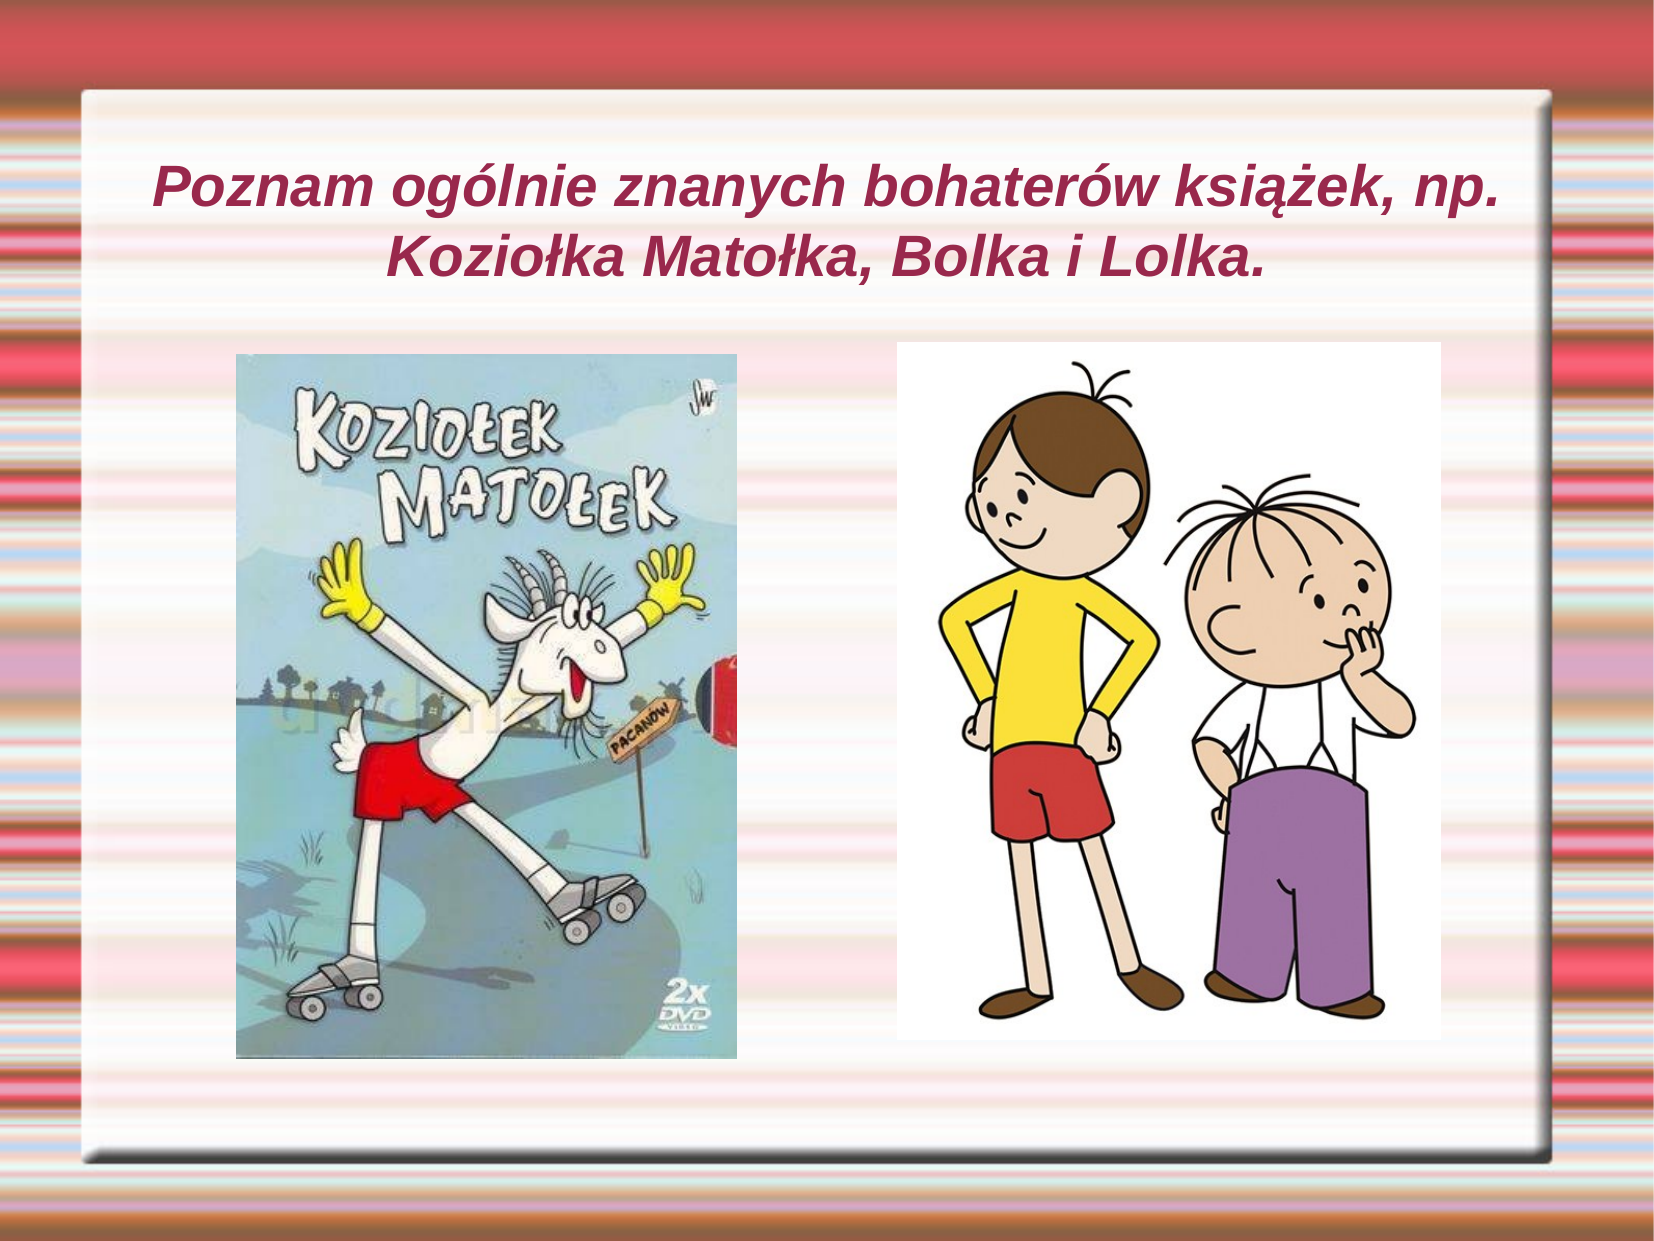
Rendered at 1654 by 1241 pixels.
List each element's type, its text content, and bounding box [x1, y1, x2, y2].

picture [897, 342, 1441, 1040]
picture [236, 354, 737, 1059]
title Poznam ogólnie znanych bohaterów książek, np. Koziołka Matołka, Bolka i Lolka. [121, 114, 1534, 322]
